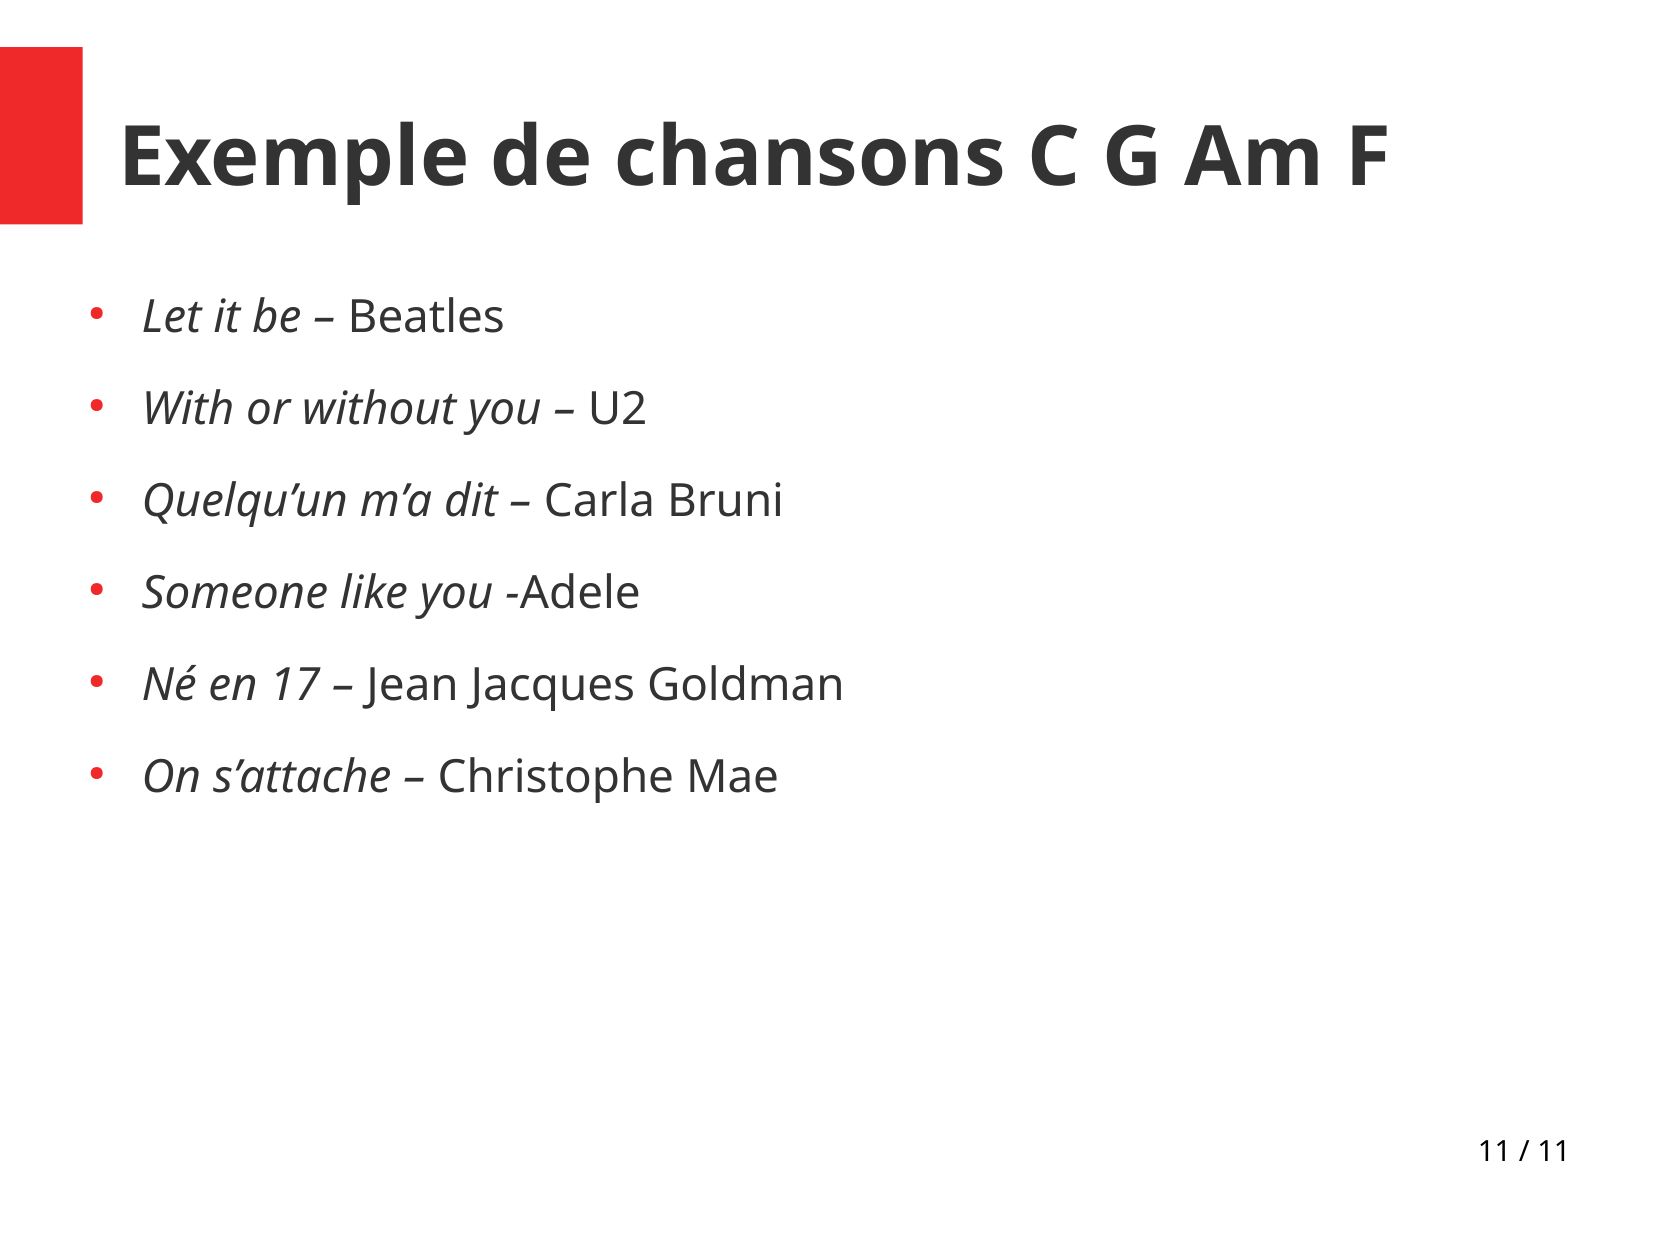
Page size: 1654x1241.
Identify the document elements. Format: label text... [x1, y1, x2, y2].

list Let it be – Beatles With or without you – U2 Quelqu’un m’a dit – Carla Bruni Someone like you -Adele Né en 17 – Jean Jacques Goldman On s’attache – Christophe Mae [70, 283, 1595, 1123]
title Exemple de chansons C G Am F [118, 49, 1571, 257]
